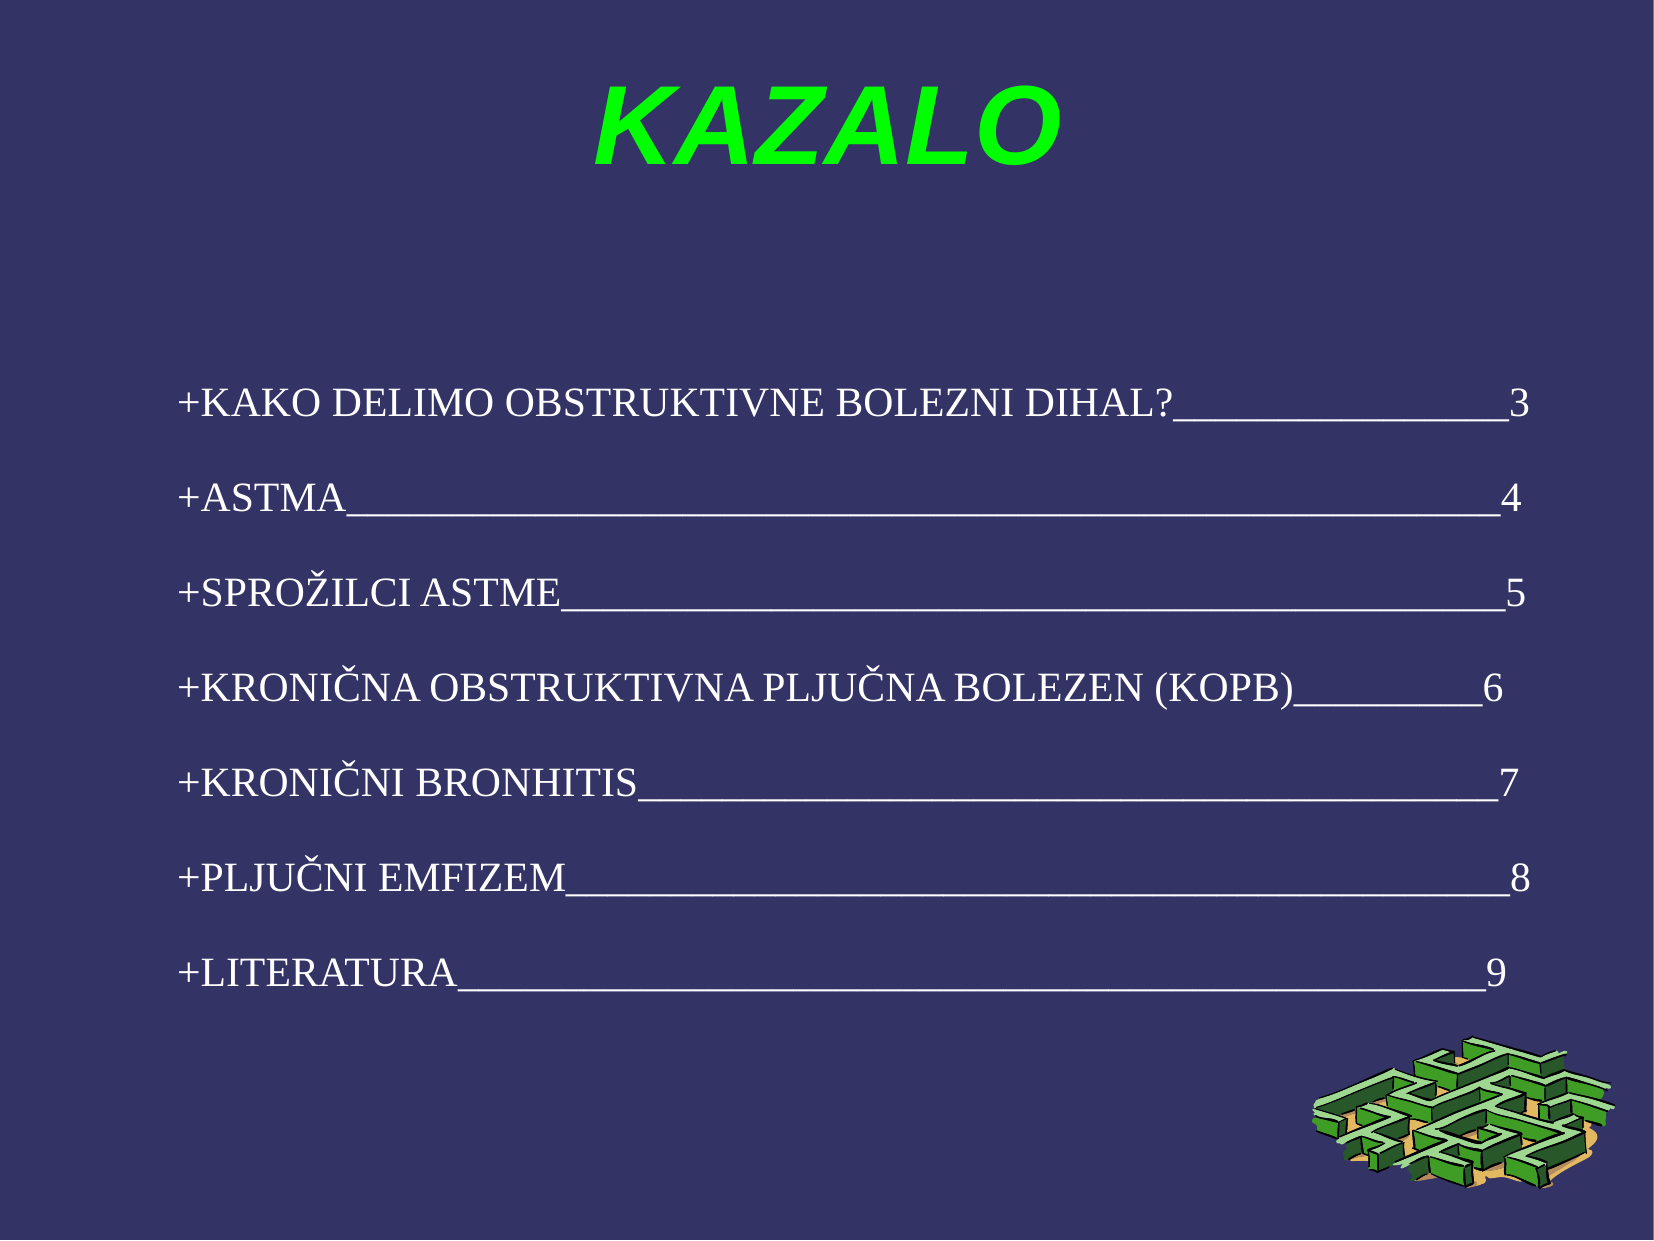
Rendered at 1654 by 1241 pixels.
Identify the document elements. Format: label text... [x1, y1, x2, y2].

subtitle +KAKO DELIMO OBSTRUKTIVNE BOLEZNI DIHAL?________________3 +ASTMA_______________________________________________________4 +SPROŽILCI ASTME_____________________________________________5 +KRONIČNA OBSTRUKTIVNA PLJUČNA BOLEZEN (KOPB)_________6 +KRONIČNI BRONHITIS_________________________________________7 +PLJUČNI EMFIZEM_____________________________________________8 +LITERATURA_________________________________________________9 [177, 295, 1568, 1077]
title KAZALO [121, 19, 1534, 227]
